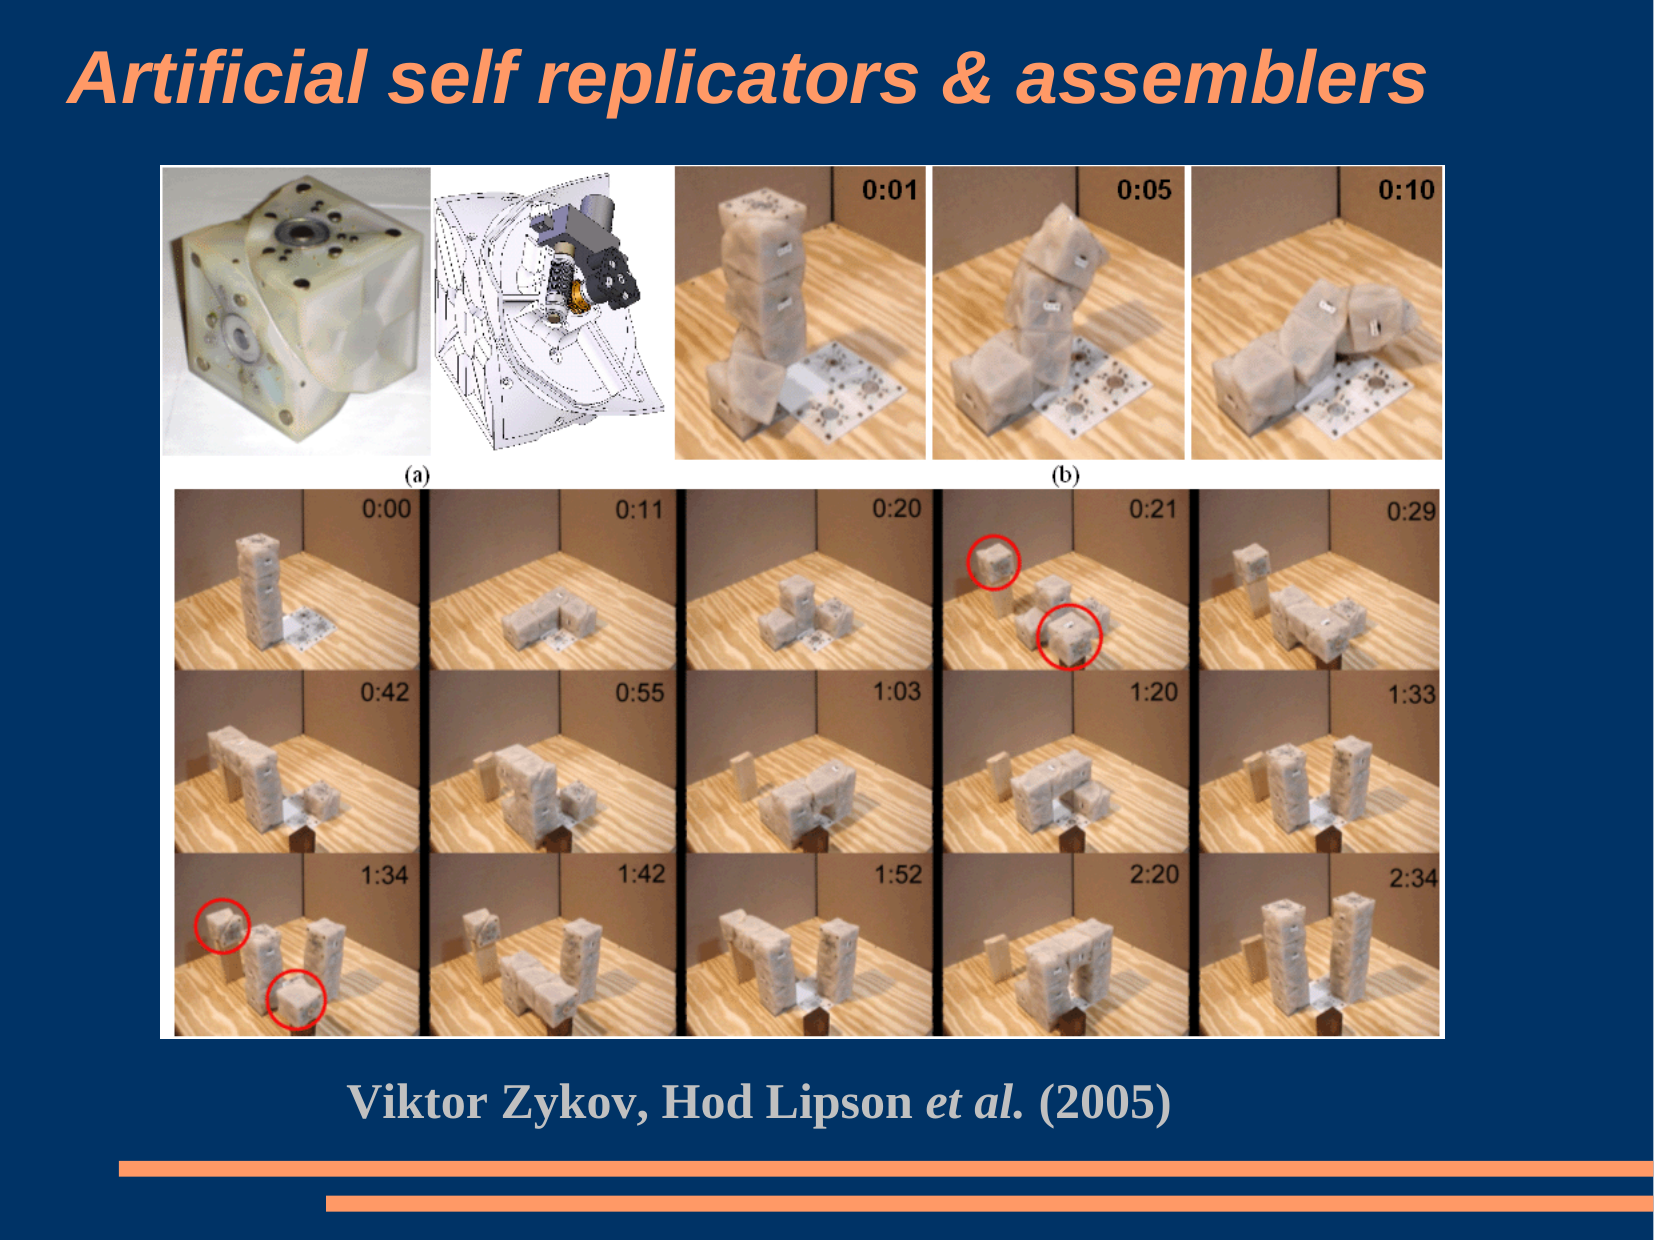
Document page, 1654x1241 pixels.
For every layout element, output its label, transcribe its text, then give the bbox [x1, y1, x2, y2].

picture [160, 165, 1445, 1039]
text_box Viktor Zykov, Hod Lipson et al. (2005) [321, 1073, 1402, 1175]
title Artificial self replicators & assemblers [67, 0, 1632, 156]
